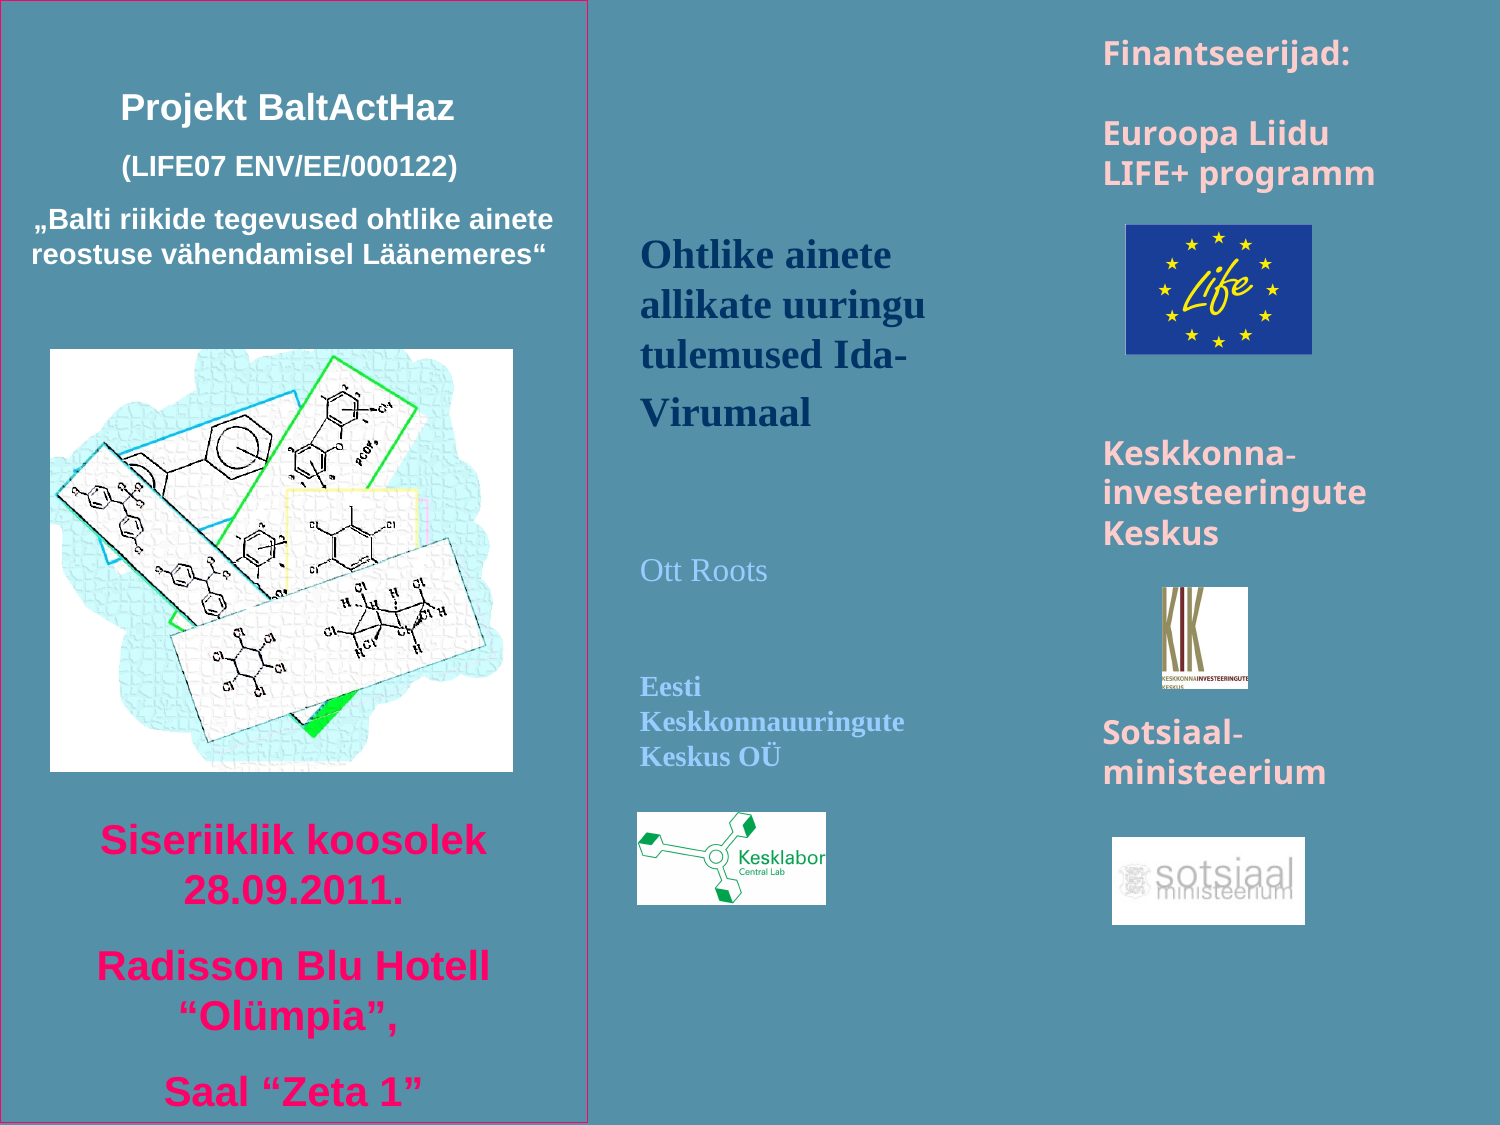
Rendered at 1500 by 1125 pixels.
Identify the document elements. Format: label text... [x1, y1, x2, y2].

picture [1162, 587, 1248, 689]
text_box Finantseerijad: Euroopa Liidu LIFE+ programm Keskkonna-investeeringute Keskus Sotsiaal-ministeerium [1087, 24, 1412, 879]
picture [1112, 837, 1305, 925]
picture [50, 349, 513, 772]
text_box Projekt BaltActHaz (LIFE07 ENV/EE/000122) „Balti riikide tegevused ohtlike ainete reostuse vähendamisel Läänemeres“ Siseriiklik koosolek 28.09.2011. Radisson Blu Hotell “Olümpia”, Saal “Zeta 1” [0, 0, 588, 1123]
picture [637, 812, 826, 905]
picture [1125, 224, 1312, 355]
text_box Ohtlike ainete allikate uuringu tulemused Ida-Virumaal Ott Roots Eesti Keskkonnauuringute Keskus OÜ [624, 0, 951, 1125]
